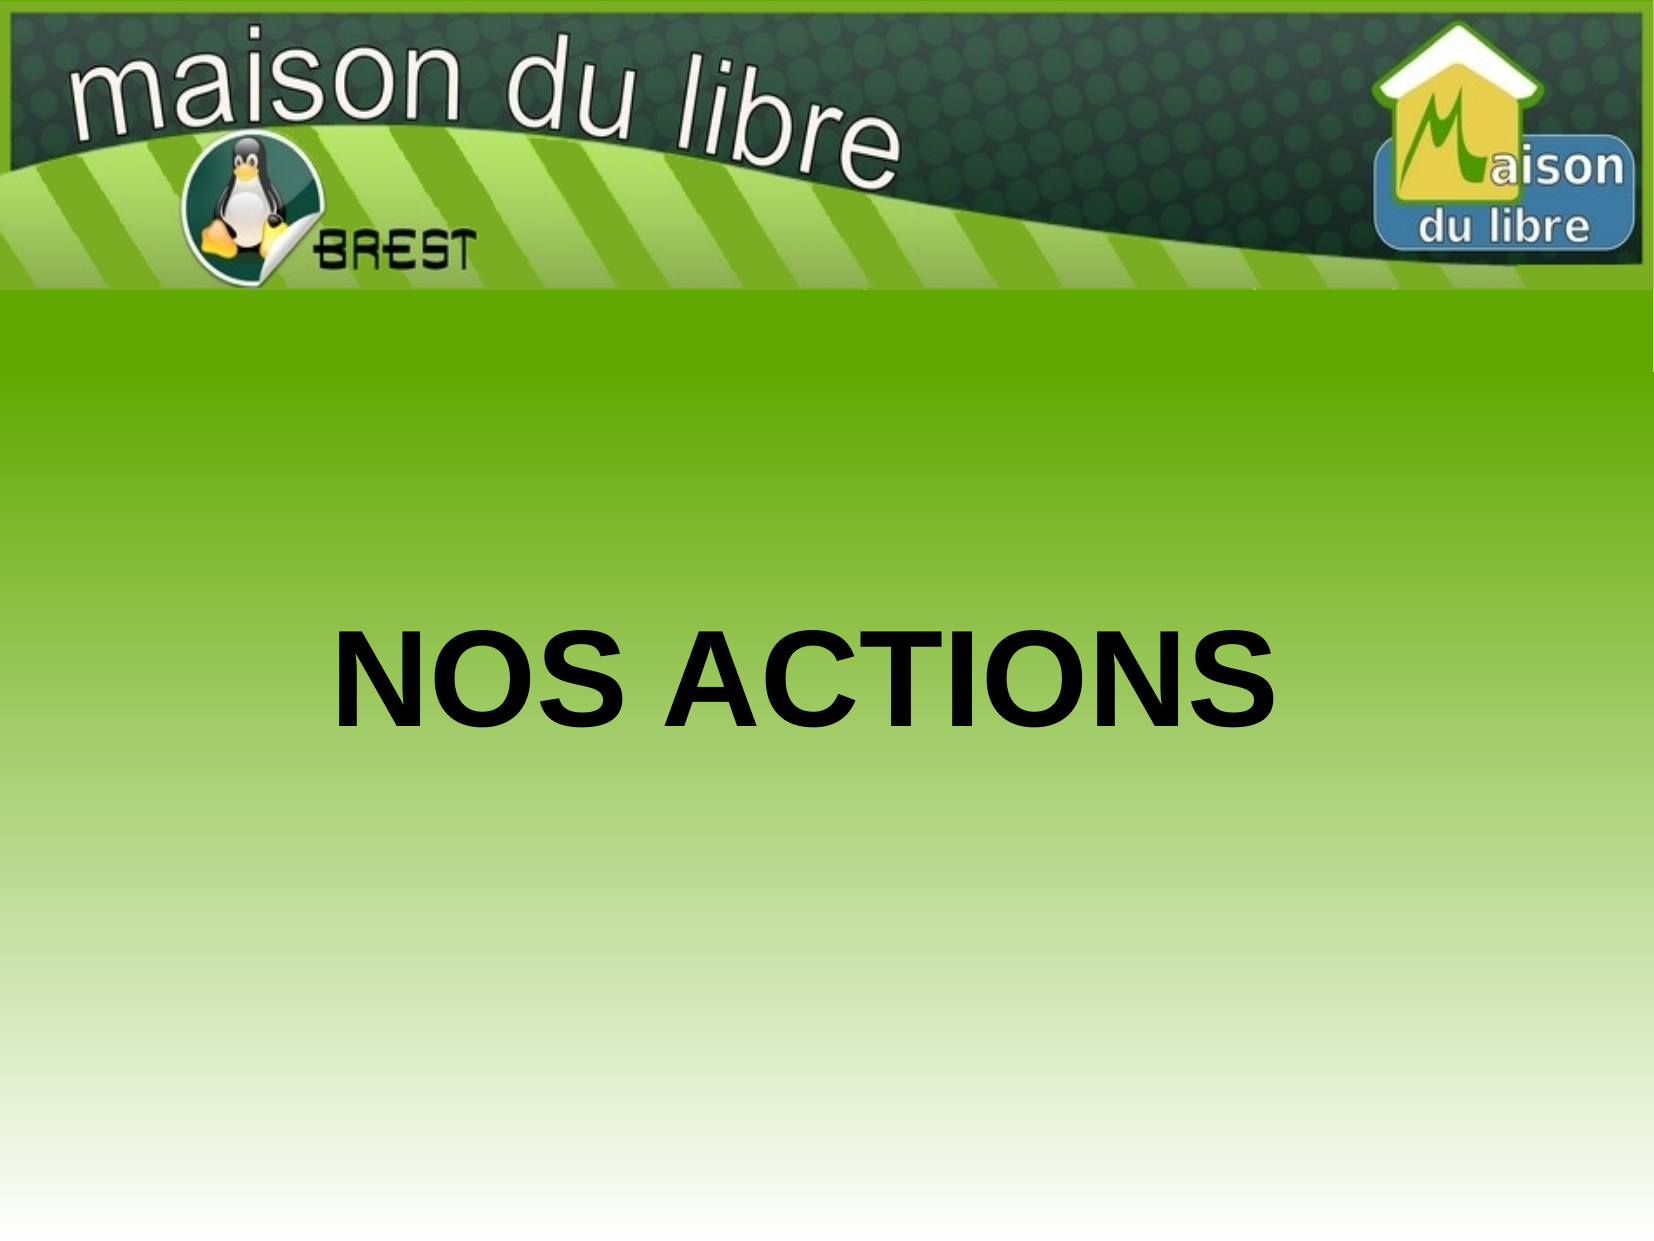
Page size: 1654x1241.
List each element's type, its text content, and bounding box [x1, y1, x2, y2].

text_box NOS ACTIONS [315, 594, 1303, 764]
picture [0, 1, 1654, 290]
